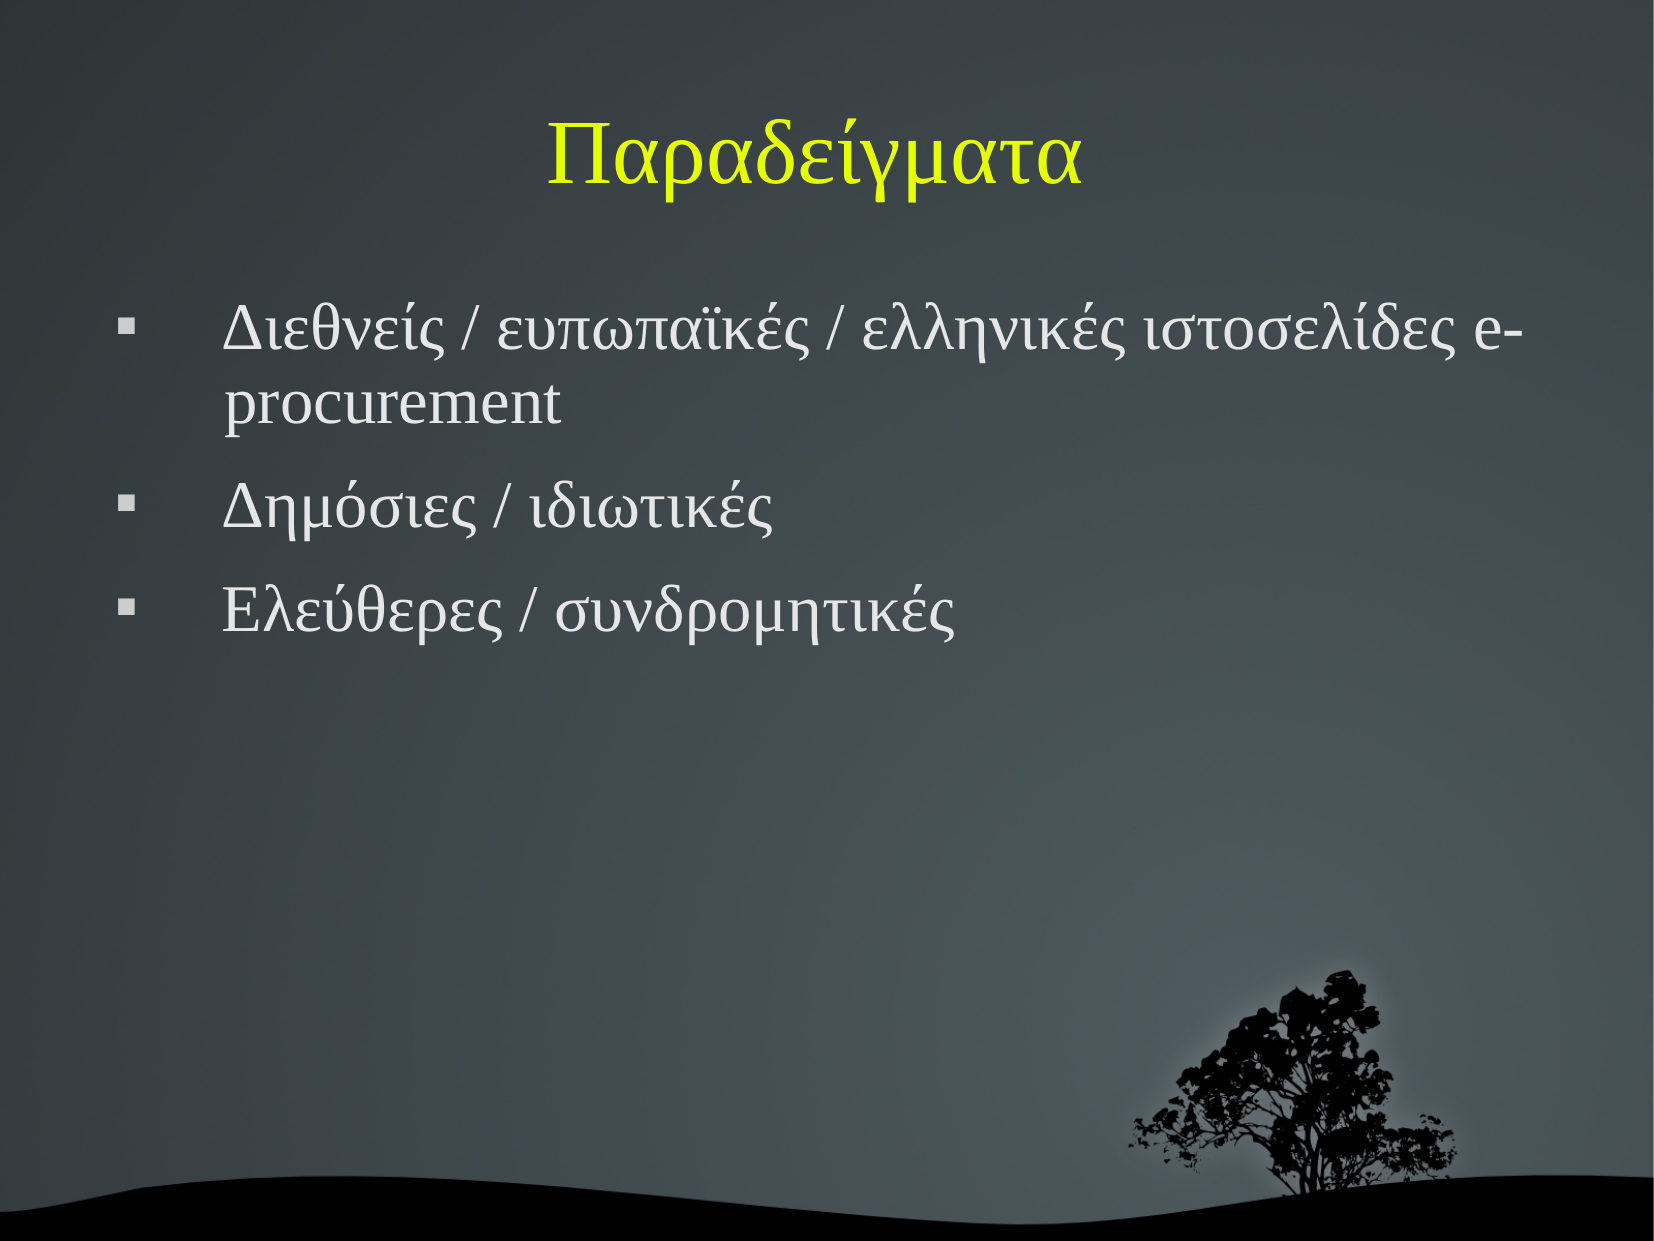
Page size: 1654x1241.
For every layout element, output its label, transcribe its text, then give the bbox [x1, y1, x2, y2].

title Παραδείγματα [82, 56, 1571, 250]
picture [0, 0, 1654, 1241]
list Διεθνείς / ευπωπαϊκές / ελληνικές ιστοσελίδες e-procurement Δημόσιες / ιδιωτικές Ελεύθερες / συνδρομητικές [82, 290, 1571, 1094]
